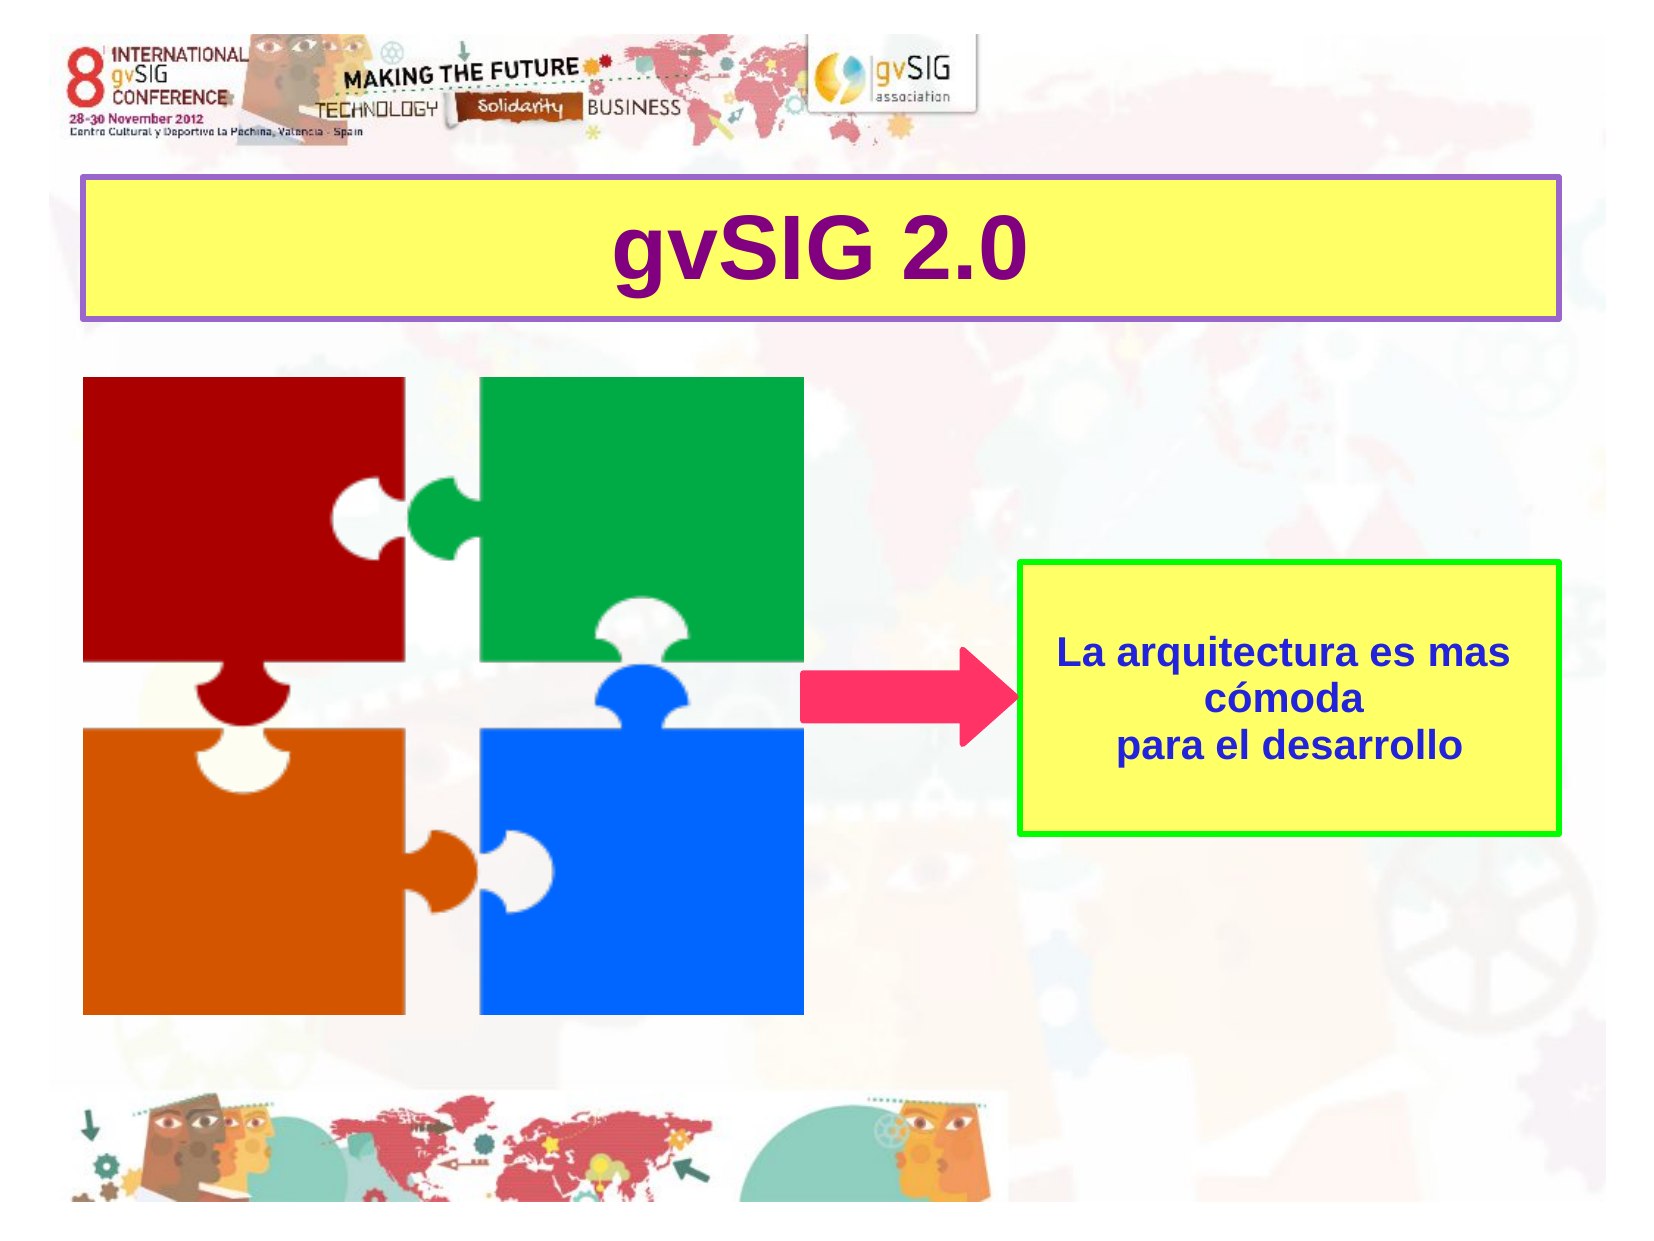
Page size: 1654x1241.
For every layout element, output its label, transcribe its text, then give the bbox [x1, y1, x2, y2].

text_box [803, 649, 1016, 745]
title gvSIG 2.0 [82, 177, 1560, 319]
text_box La arquitectura es mas cómoda para el desarrollo [1020, 562, 1559, 834]
picture [49, 34, 1606, 1202]
